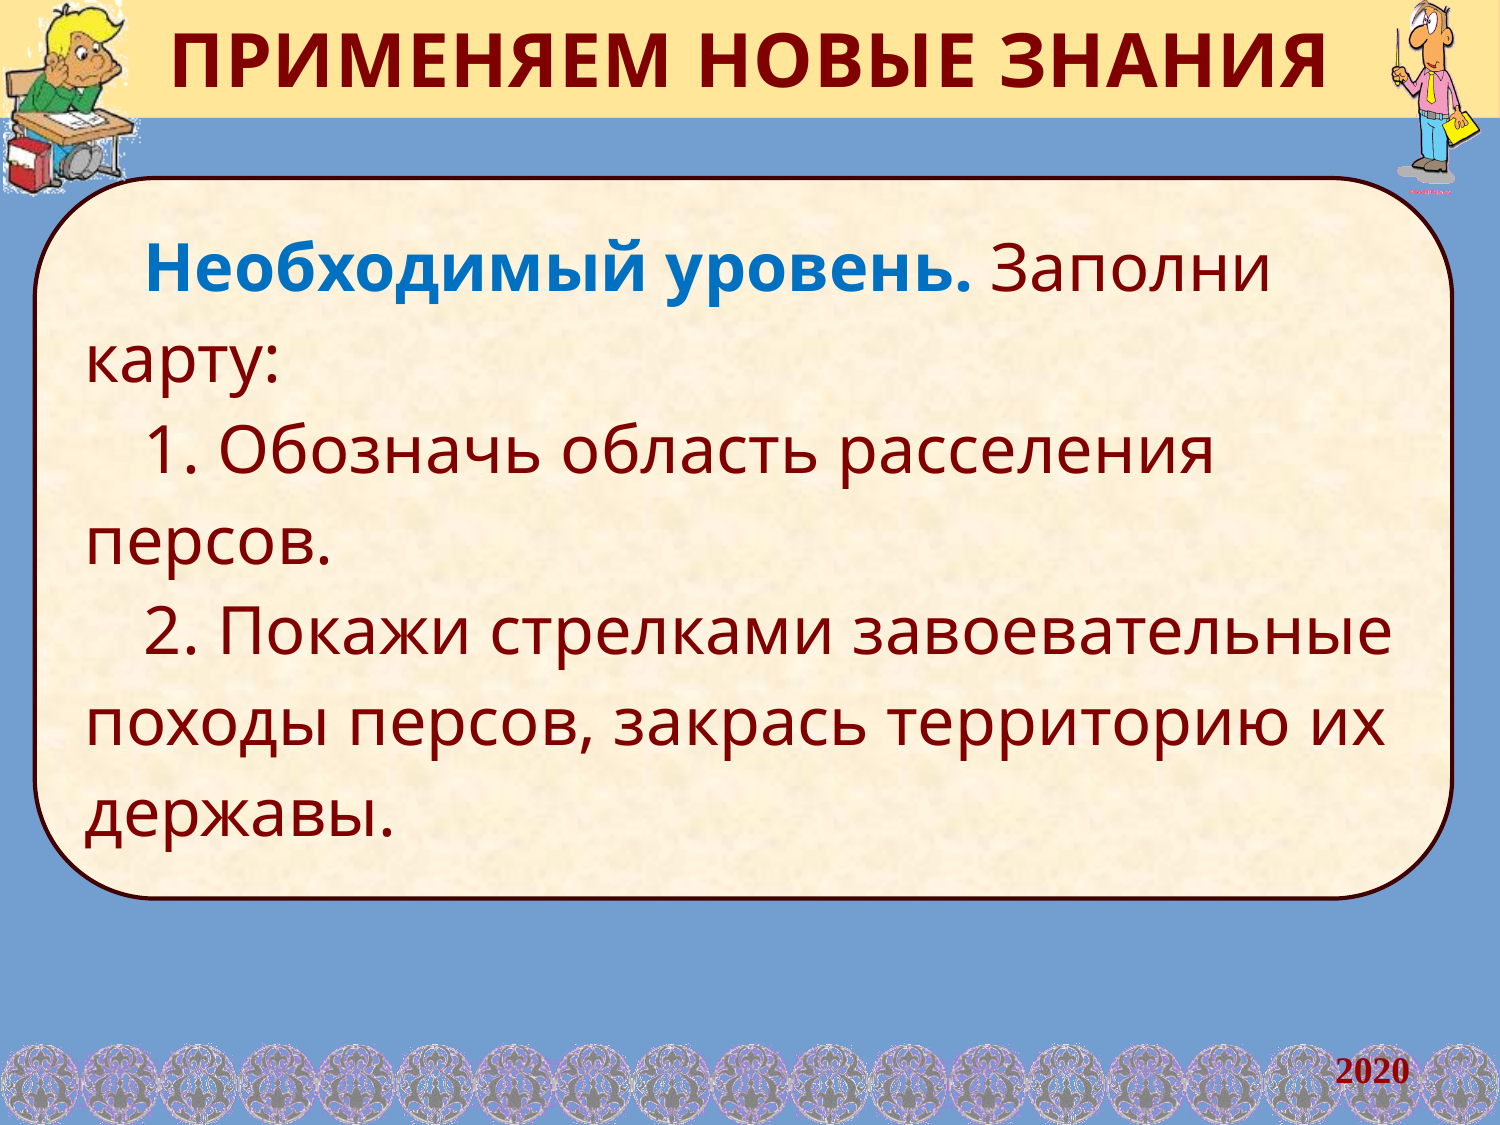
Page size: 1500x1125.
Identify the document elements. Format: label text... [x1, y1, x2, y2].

picture [0, 1043, 1500, 1125]
slide_number <number><number> [1074, 1042, 1425, 1103]
title ПРИМЕНЯЕМ НОВЫЕ ЗНАНИЯ [41, 0, 1459, 119]
picture [1351, 0, 1500, 197]
text_box Необходимый уровень. Заполни карту: 1. Обозначь область расселения персов. 2. Покажи стрелками завоевательные походы персов, закрась территорию их державы. [34, 178, 1453, 899]
picture [3, 0, 163, 197]
